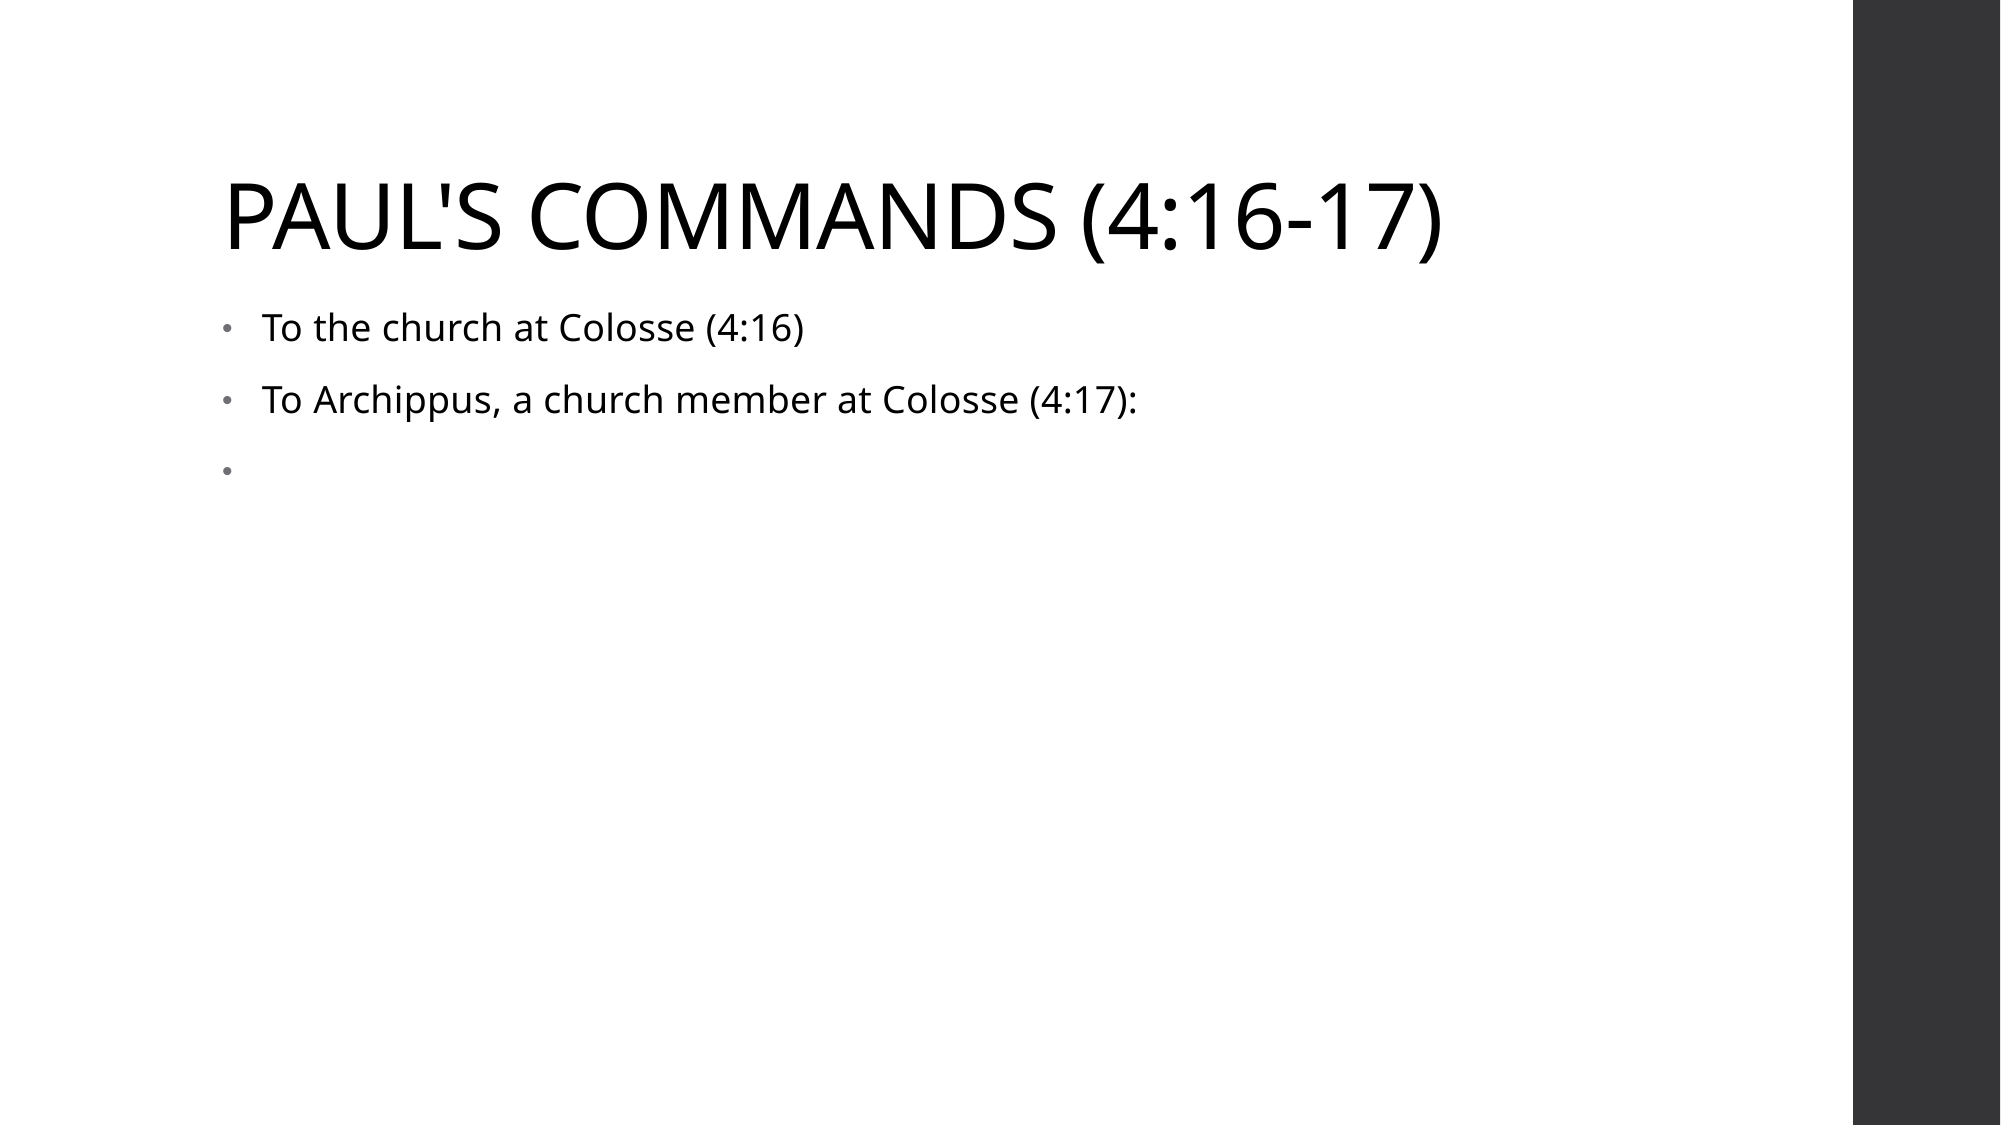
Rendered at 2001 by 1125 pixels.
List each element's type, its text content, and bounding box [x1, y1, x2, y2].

title PAUL'S COMMANDS (4:16-17) [206, 60, 1797, 278]
list To the church at Colosse (4:16) To Archippus, a church member at Colosse (4:17): [206, 299, 1617, 1014]
